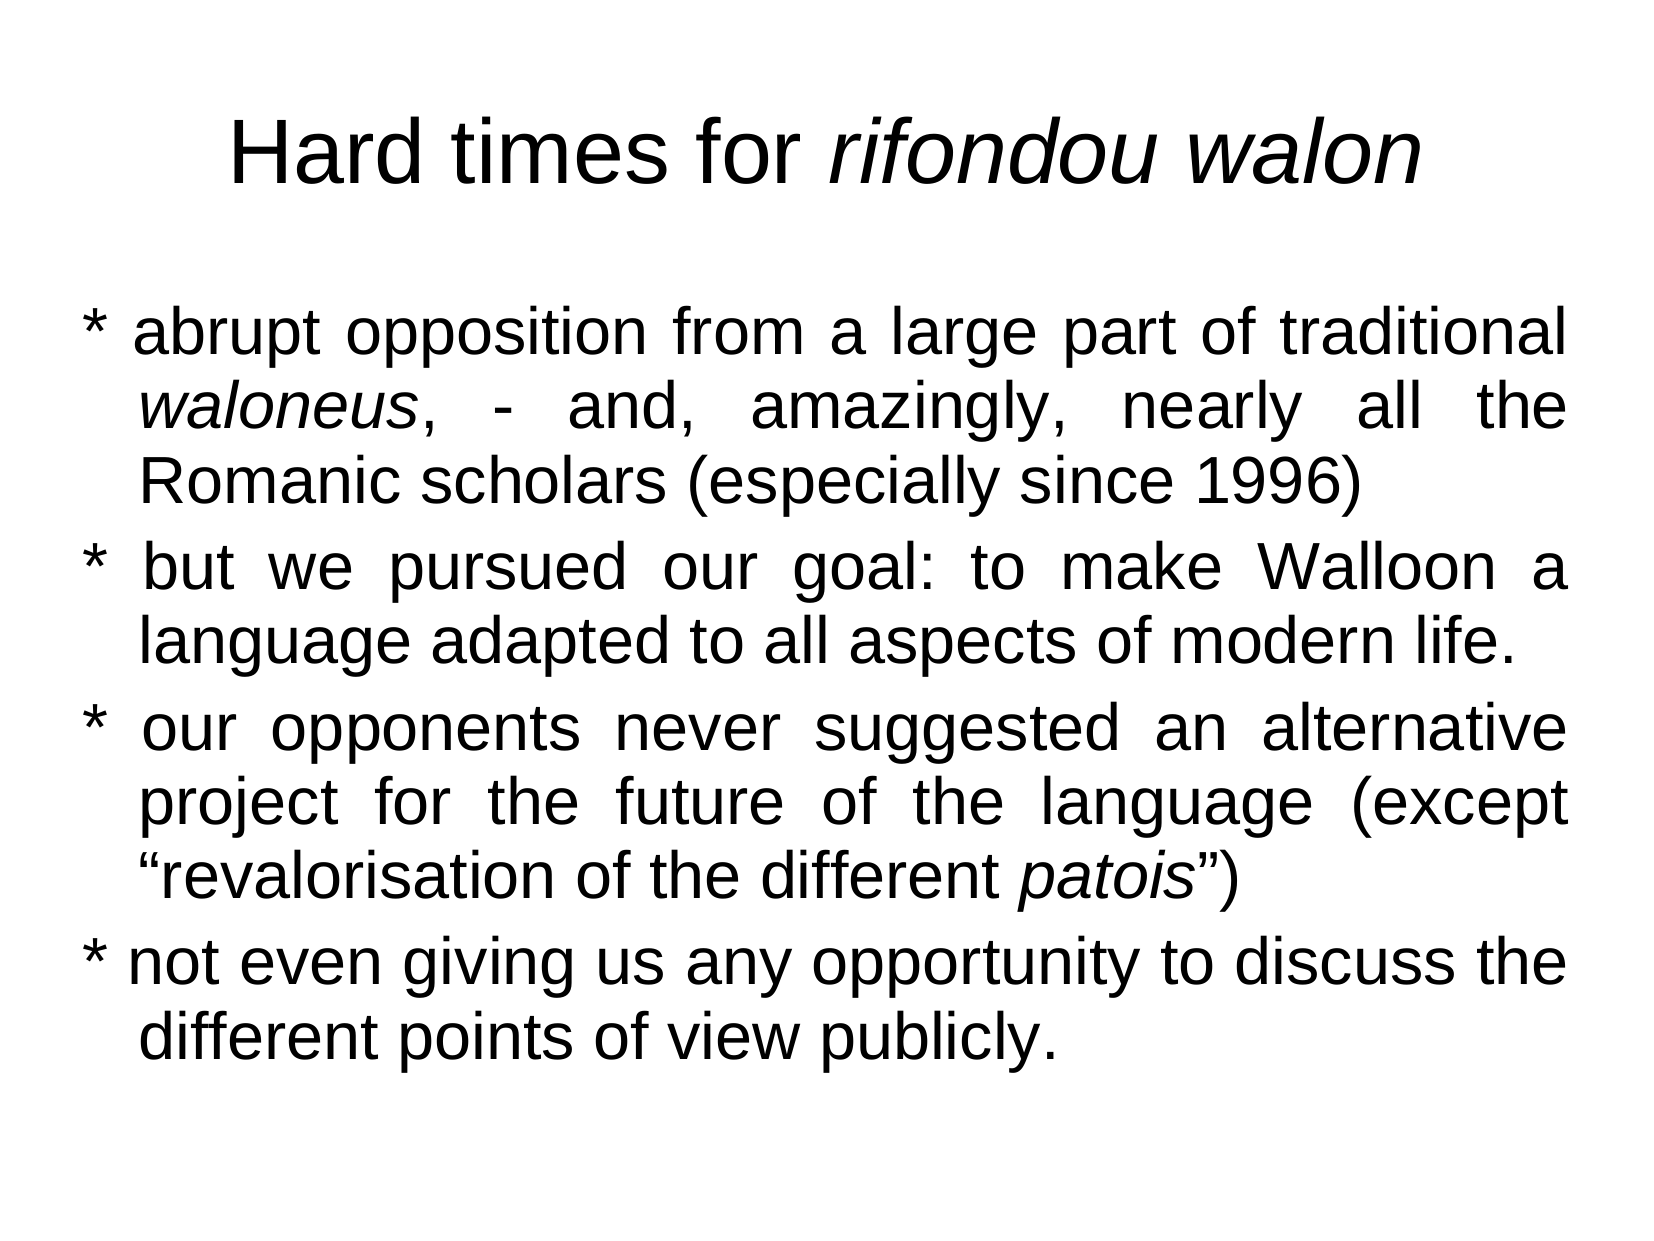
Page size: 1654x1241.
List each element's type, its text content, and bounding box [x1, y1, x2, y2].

title Hard times for rifondou walon [82, 49, 1571, 256]
list * abrupt opposition from a large part of traditional waloneus, - and, amazingly, nearly all the Romanic scholars (especially since 1996) * but we pursued our goal: to make Walloon a language adapted to all aspects of modern life. * our opponents never suggested an alternative project for the future of the language (except “revalorisation of the different patois”) * not even giving us any opportunity to discuss the different points of view publicly. [82, 290, 1571, 1111]
